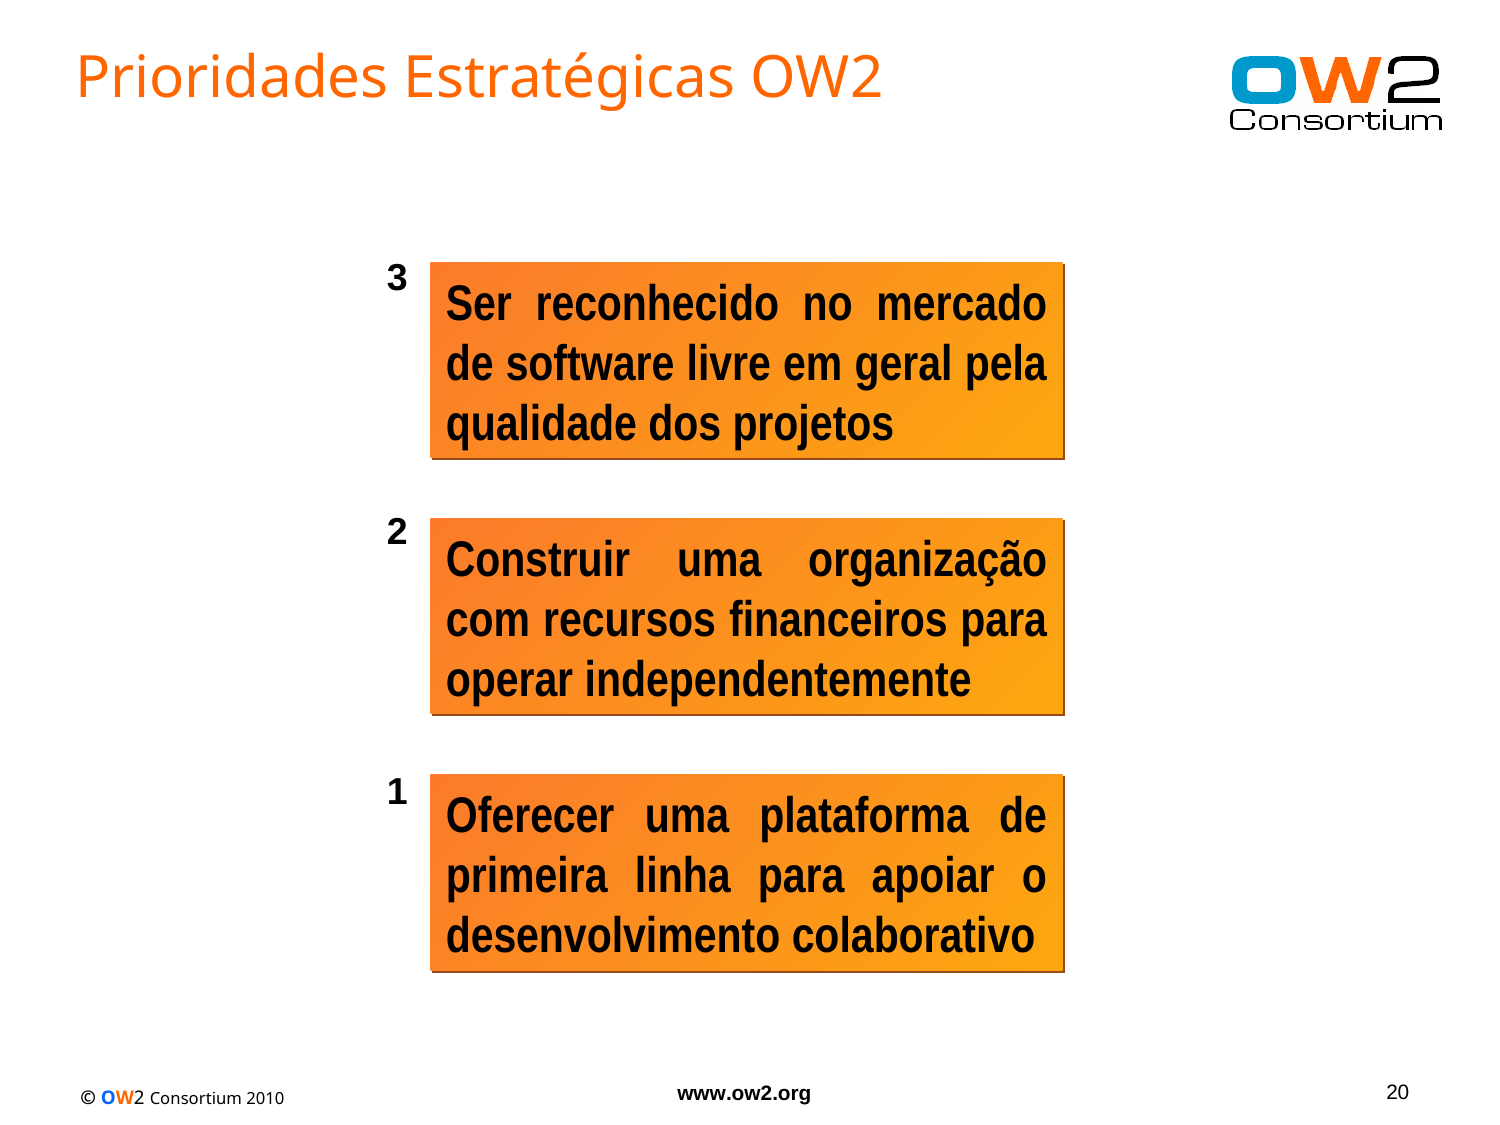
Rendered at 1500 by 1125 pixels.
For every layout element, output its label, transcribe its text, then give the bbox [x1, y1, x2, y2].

picture [1224, 47, 1450, 134]
text_box 1 [372, 767, 423, 819]
text_box Construir uma organização com recursos financeiros para operar independentemente [430, 518, 1063, 714]
text_box Ser reconhecido no mercado de software livre em geral pela qualidade dos projetos [430, 262, 1063, 458]
text_box Oferecer uma plataforma de primeira linha para apoiar o desenvolvimento colaborativo [430, 774, 1063, 971]
text_box 2 [372, 507, 423, 560]
title Prioridades Estratégicas OW2 [74, 45, 1175, 176]
text_box 3 [372, 253, 423, 306]
